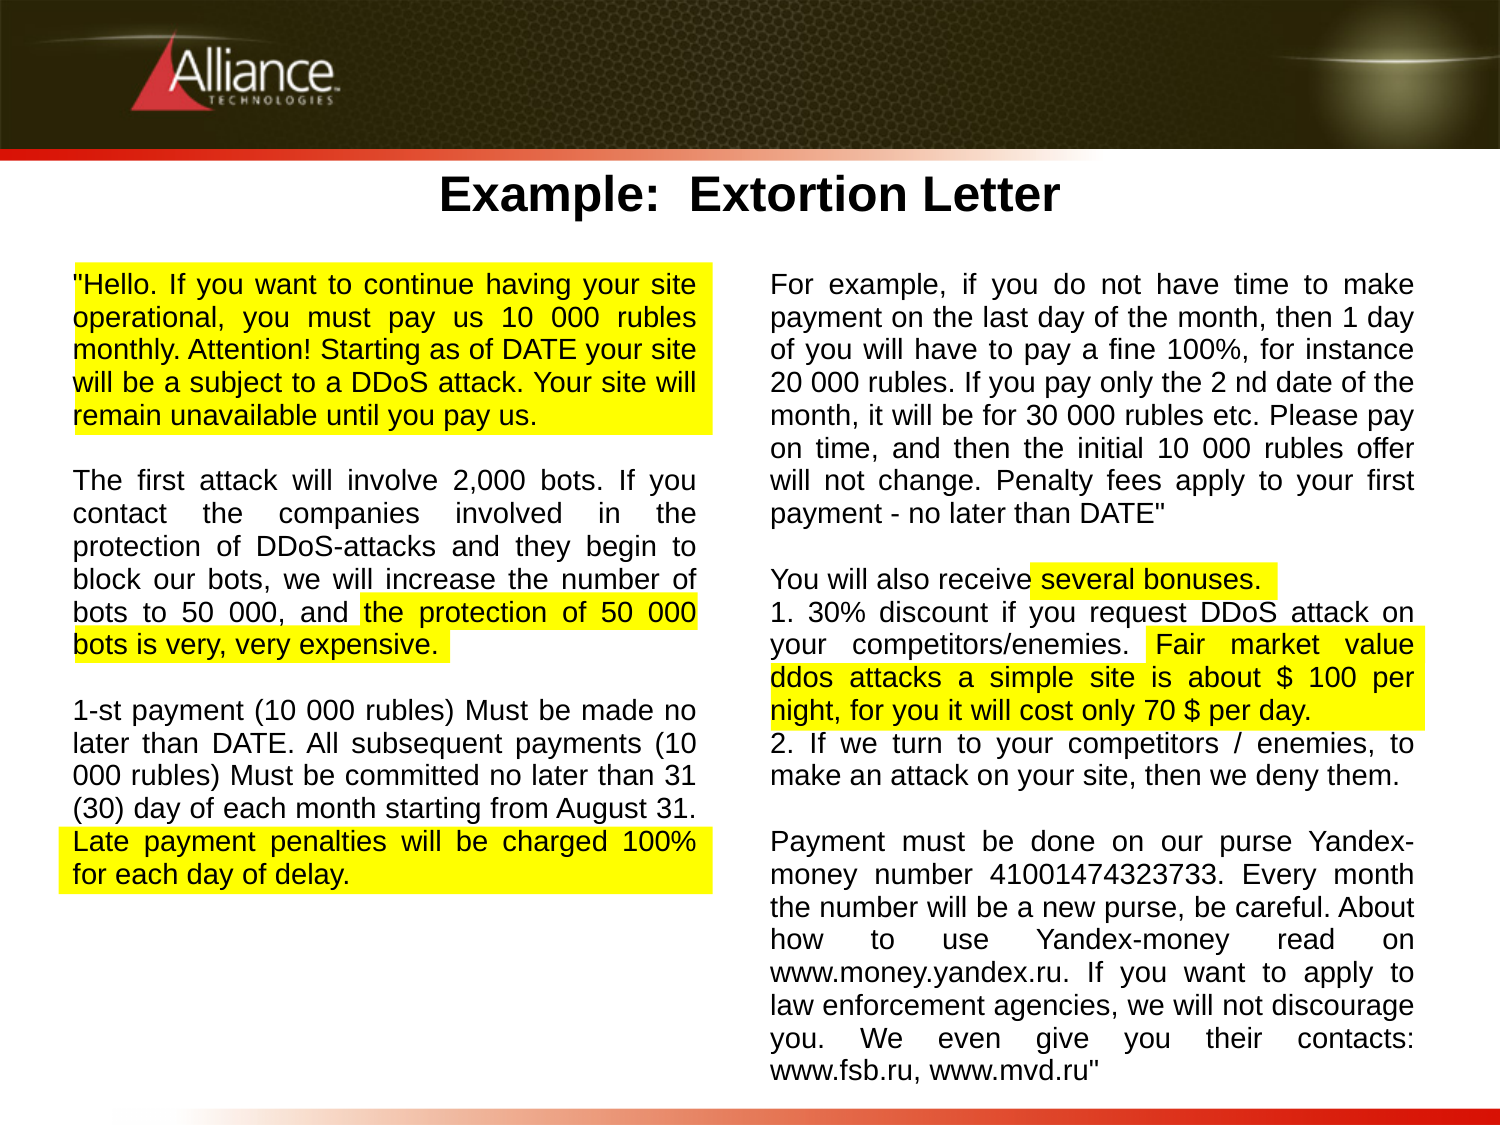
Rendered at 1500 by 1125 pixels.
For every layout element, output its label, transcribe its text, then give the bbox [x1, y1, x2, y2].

picture [0, 0, 1500, 161]
picture [114, 1109, 1500, 1125]
text_box Example: Extortion Letter [0, 163, 1500, 225]
text_box For example, if you do not have time to make payment on the last day of the month, then 1 day of you will have to pay a fine 100%, for instance 20 000 rubles. If you pay only the 2 nd date of the month, it will be for 30 000 rubles etc. Please pay on time, and then the initial 10 000 rubles offer will not change. Penalty fees apply to your first payment - no later than DATE" You will also receive several bonuses. 1. 30% discount if you request DDoS attack on your competitors/enemies. Fair market value ddos attacks a simple site is about $ 100 per night, for you it will cost only 70 $ per day. 2. If we turn to your competitors / enemies, to make an attack on your site, then we deny them. Payment must be done on our purse Yandex-money number 41001474323733. Every month the number will be a new purse, be careful. About how to use Yandex-money read on www.money.yandex.ru. If you want to apply to law enforcement agencies, we will not discourage you. We even give you their contacts: www.fsb.ru, www.mvd.ru" [755, 260, 1431, 1101]
text_box "Hello. If you want to continue having your site operational, you must pay us 10 000 rubles monthly. Attention! Starting as of DATE your site will be a subject to a DDoS attack. Your site will remain unavailable until you pay us. The first attack will involve 2,000 bots. If you contact the companies involved in the protection of DDoS-attacks and they begin to block our bots, we will increase the number of bots to 50 000, and the protection of 50 000 bots is very, very expensive. 1-st payment (10 000 rubles) Must be made no later than DATE. All subsequent payments (10 000 rubles) Must be committed no later than 31 (30) day of each month starting from August 31. Late payment penalties will be charged 100% for each day of delay. [57, 260, 713, 898]
